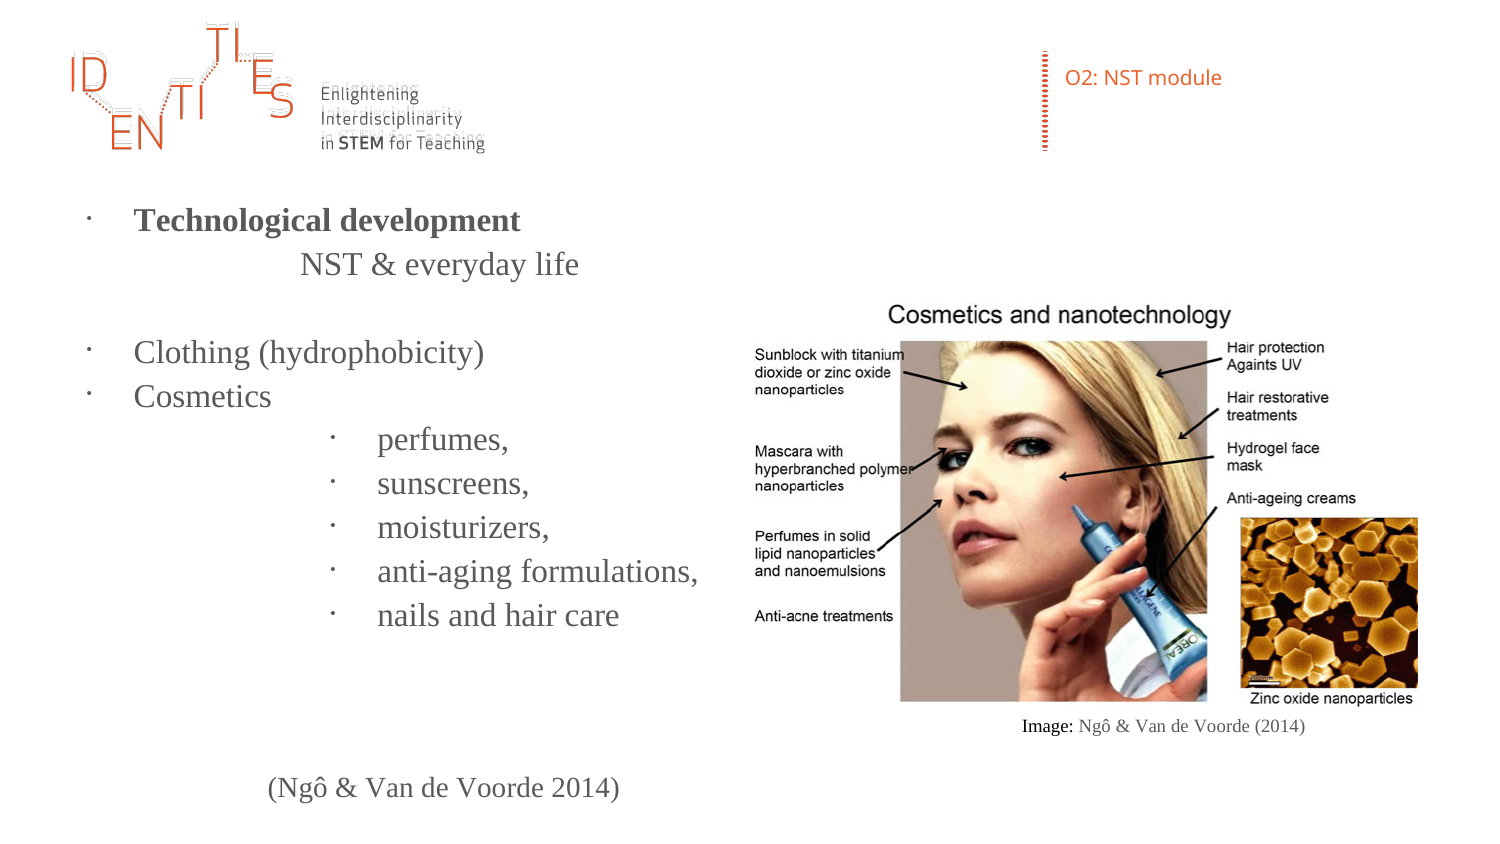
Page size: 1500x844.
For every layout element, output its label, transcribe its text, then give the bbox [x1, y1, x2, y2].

picture [1042, 51, 1051, 151]
text_box O2: NST module [1051, 57, 1472, 139]
picture [750, 295, 1429, 723]
text_box Image: Ngô & Van de Voorde (2014) [1006, 706, 1398, 744]
text_box Technological development NST & everyday life Clothing (hydrophobicity) Cosmetics perfumes, sunscreens, moisturizers, anti-aging formulations, nails and hair care (Ngô & Van de Voorde 2014) [71, 186, 1467, 844]
picture [71, 18, 485, 157]
